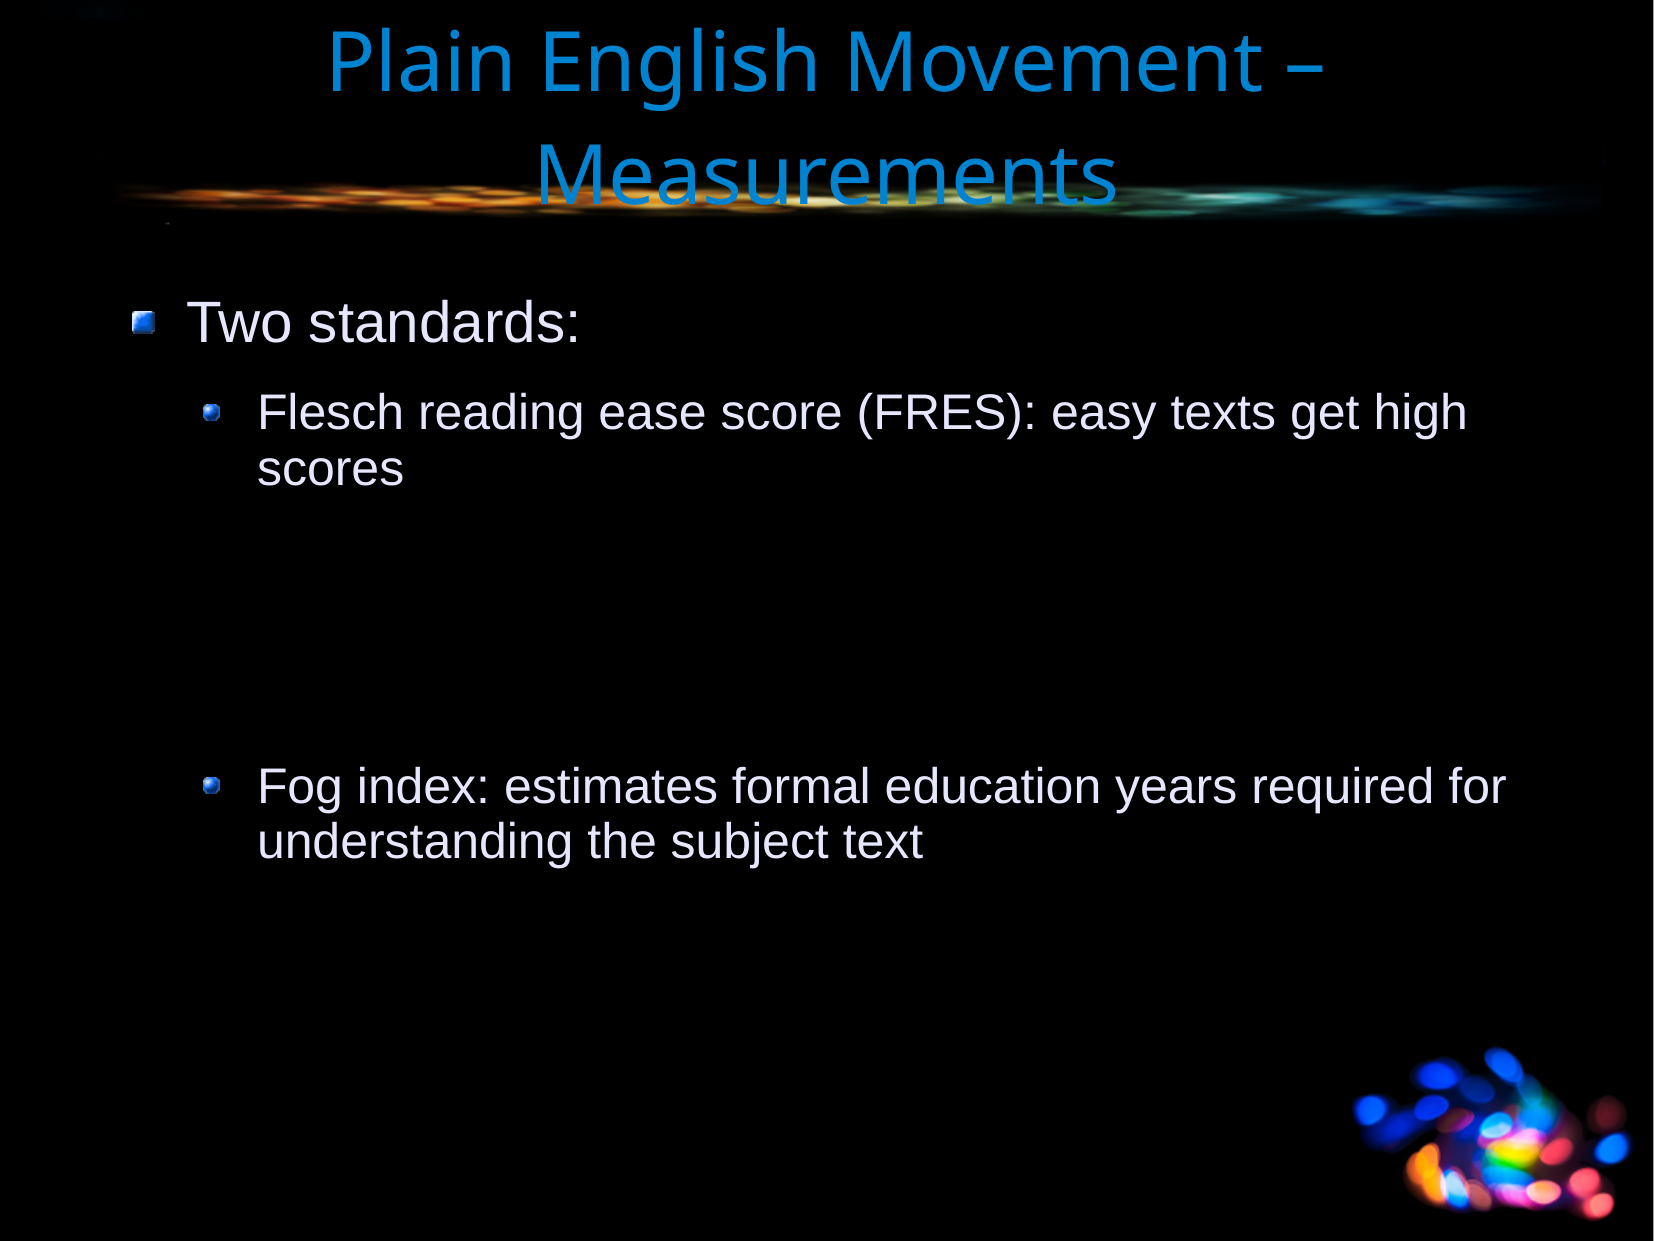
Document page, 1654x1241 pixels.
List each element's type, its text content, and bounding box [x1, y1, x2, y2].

title Plain English Movement – Measurements [82, 19, 1571, 212]
list Two standards: Flesch reading ease score (FRES): easy texts get high scores Fog index: estimates formal education years required for understanding the subject text [115, 290, 1604, 1094]
picture [0, 0, 1654, 1241]
